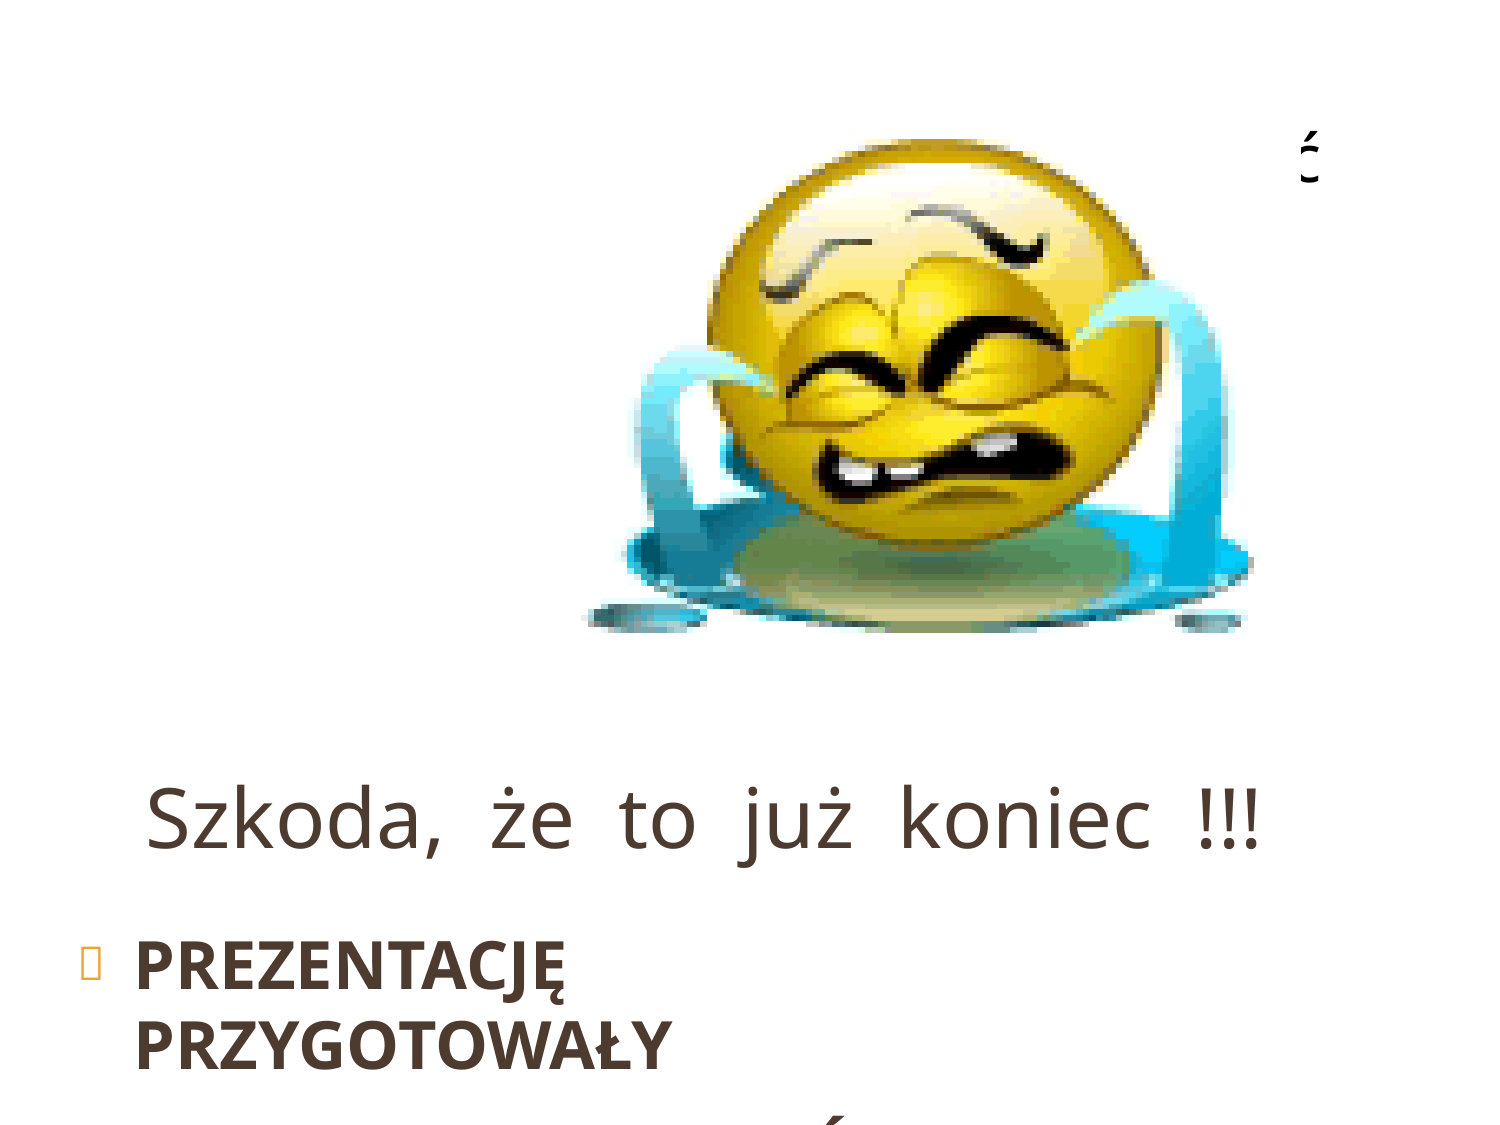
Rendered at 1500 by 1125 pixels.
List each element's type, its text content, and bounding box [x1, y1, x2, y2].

picture [575, 128, 1301, 657]
title Szkoda, że to już koniec !!! [62, 750, 1348, 961]
list PREZENTACJĘ PRZYGOTOWAŁY DOROTA SMERECZYŃSKA AGNIESZKA KOWALSKA [62, 907, 1025, 1125]
